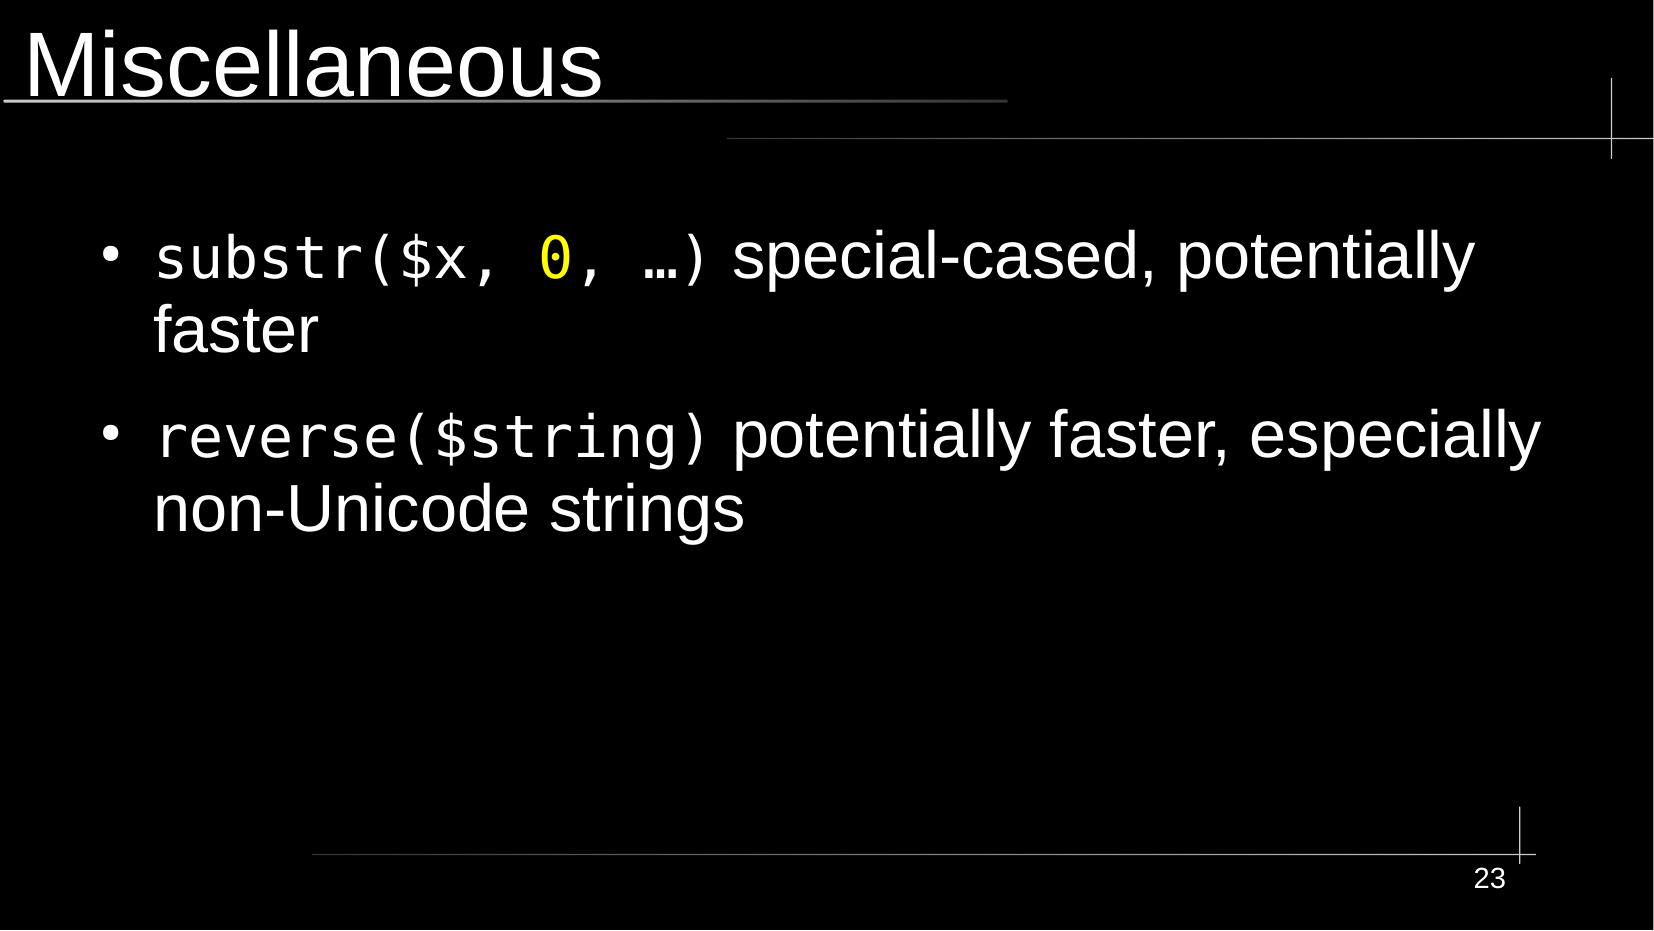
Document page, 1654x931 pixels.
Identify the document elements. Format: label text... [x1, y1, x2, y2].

list substr($x, 0, …) special-cased, potentially faster reverse($string) potentially faster, especially non-Unicode strings [82, 217, 1571, 758]
title Miscellaneous [23, 11, 1589, 119]
